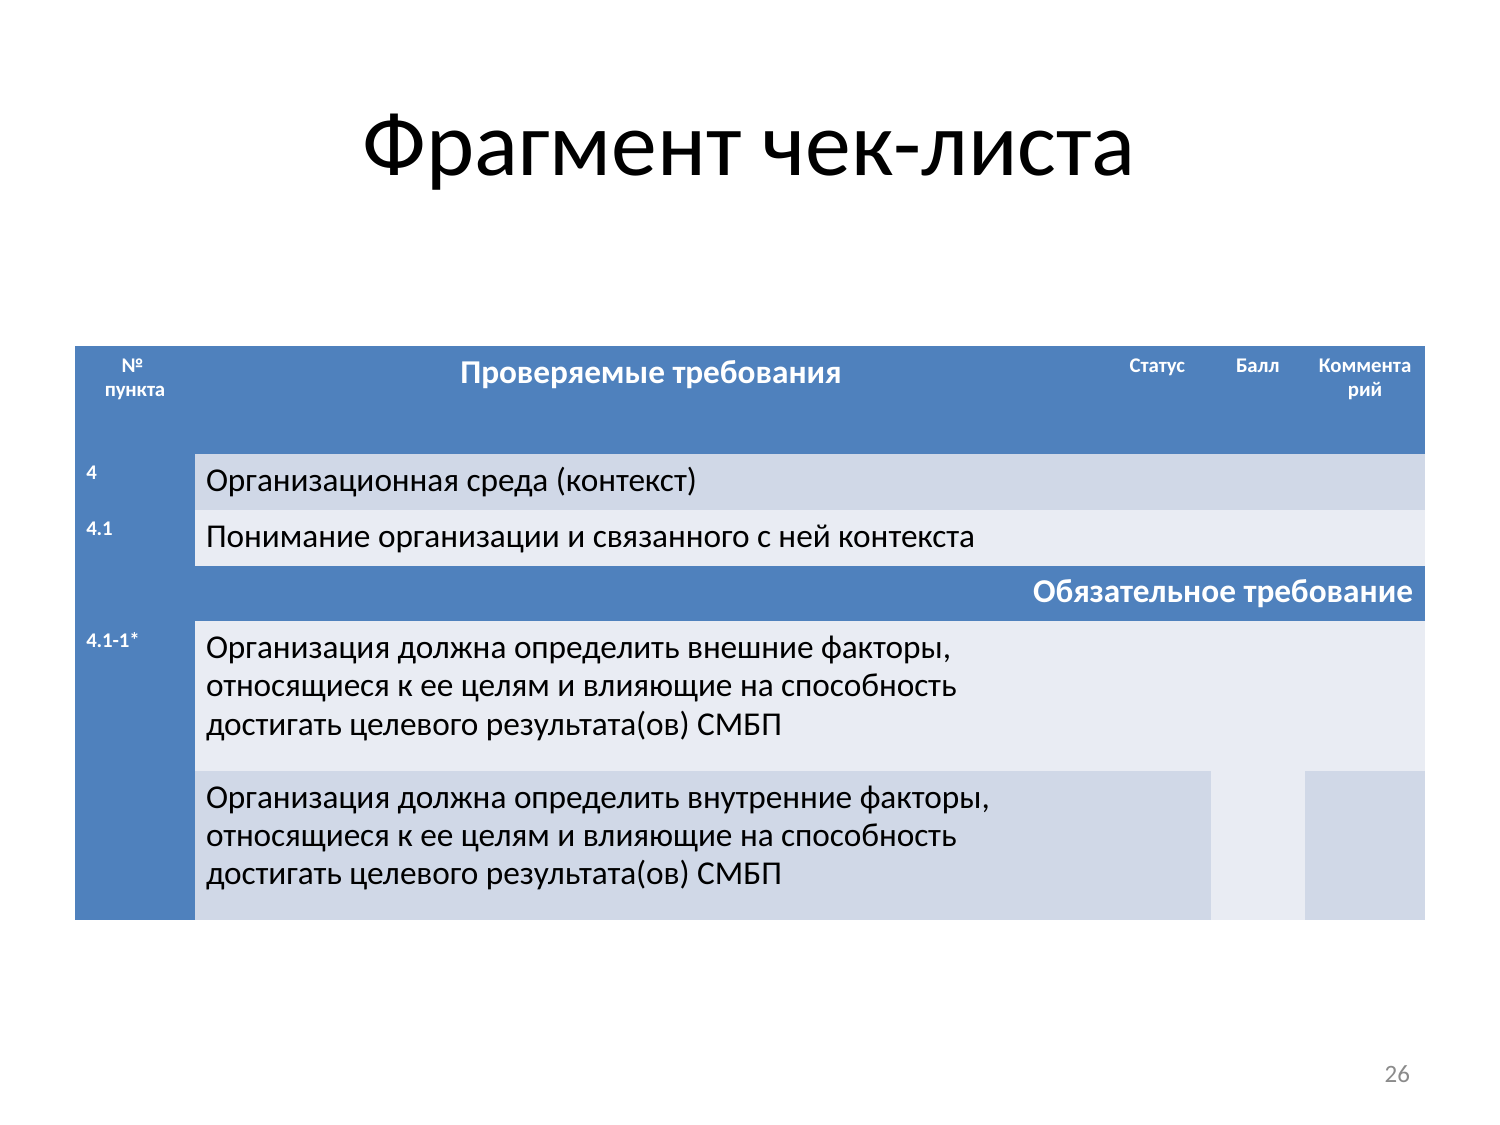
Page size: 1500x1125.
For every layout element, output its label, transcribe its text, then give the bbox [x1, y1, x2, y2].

table_cell Организационная среда (контекст) [195, 454, 1425, 510]
table_cell [1104, 621, 1211, 771]
table_header Проверяемые требования [195, 346, 1104, 454]
table_cell [1211, 621, 1305, 920]
table_header № пункта [75, 346, 195, 454]
table_header Статус [1104, 346, 1211, 454]
table_cell Понимание организации и связанного с ней контекста [195, 510, 1425, 566]
table_header Комментарий [1305, 346, 1425, 454]
table_header Балл [1211, 346, 1305, 454]
text_box <номер> [1074, 1042, 1425, 1103]
table_cell [1104, 771, 1211, 920]
table_cell Организация должна определить внешние факторы, относящиеся к ее целям и влияющие на способность достигать целевого результата(ов) СМБП [195, 621, 1104, 771]
table_cell [1305, 771, 1425, 920]
table_cell 4.1-1* [75, 621, 195, 920]
table_cell Организация должна определить внутренние факторы, относящиеся к ее целям и влияющие на способность достигать целевого результата(ов) СМБП [195, 771, 1104, 920]
table_cell 4.1 [75, 510, 195, 566]
text_box Фрагмент чек-листа [75, 45, 1425, 233]
table_cell [1305, 621, 1425, 771]
table_cell 4 [75, 454, 195, 510]
table_cell Обязательное требование [75, 566, 1425, 621]
